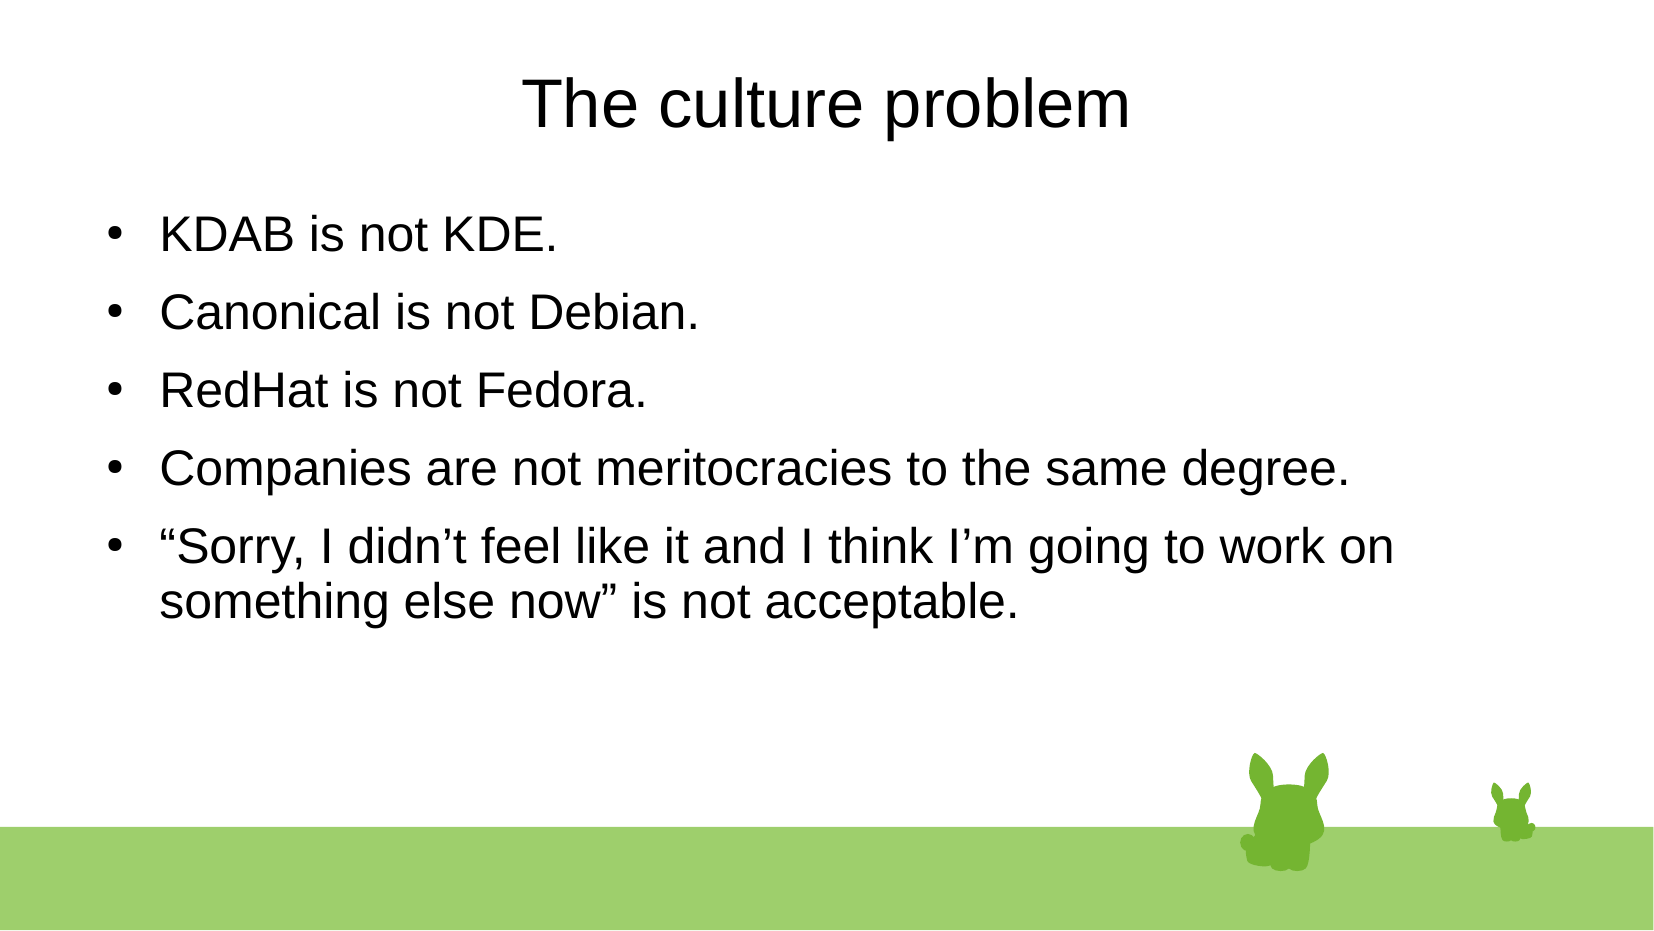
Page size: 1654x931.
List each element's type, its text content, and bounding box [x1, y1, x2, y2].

title The culture problem [88, 29, 1565, 178]
list KDAB is not KDE. Canonical is not Debian. RedHat is not Fedora. Companies are not meritocracies to the same degree. “Sorry, I didn’t feel like it and I think I’m going to work on something else now” is not acceptable. [88, 206, 1565, 739]
